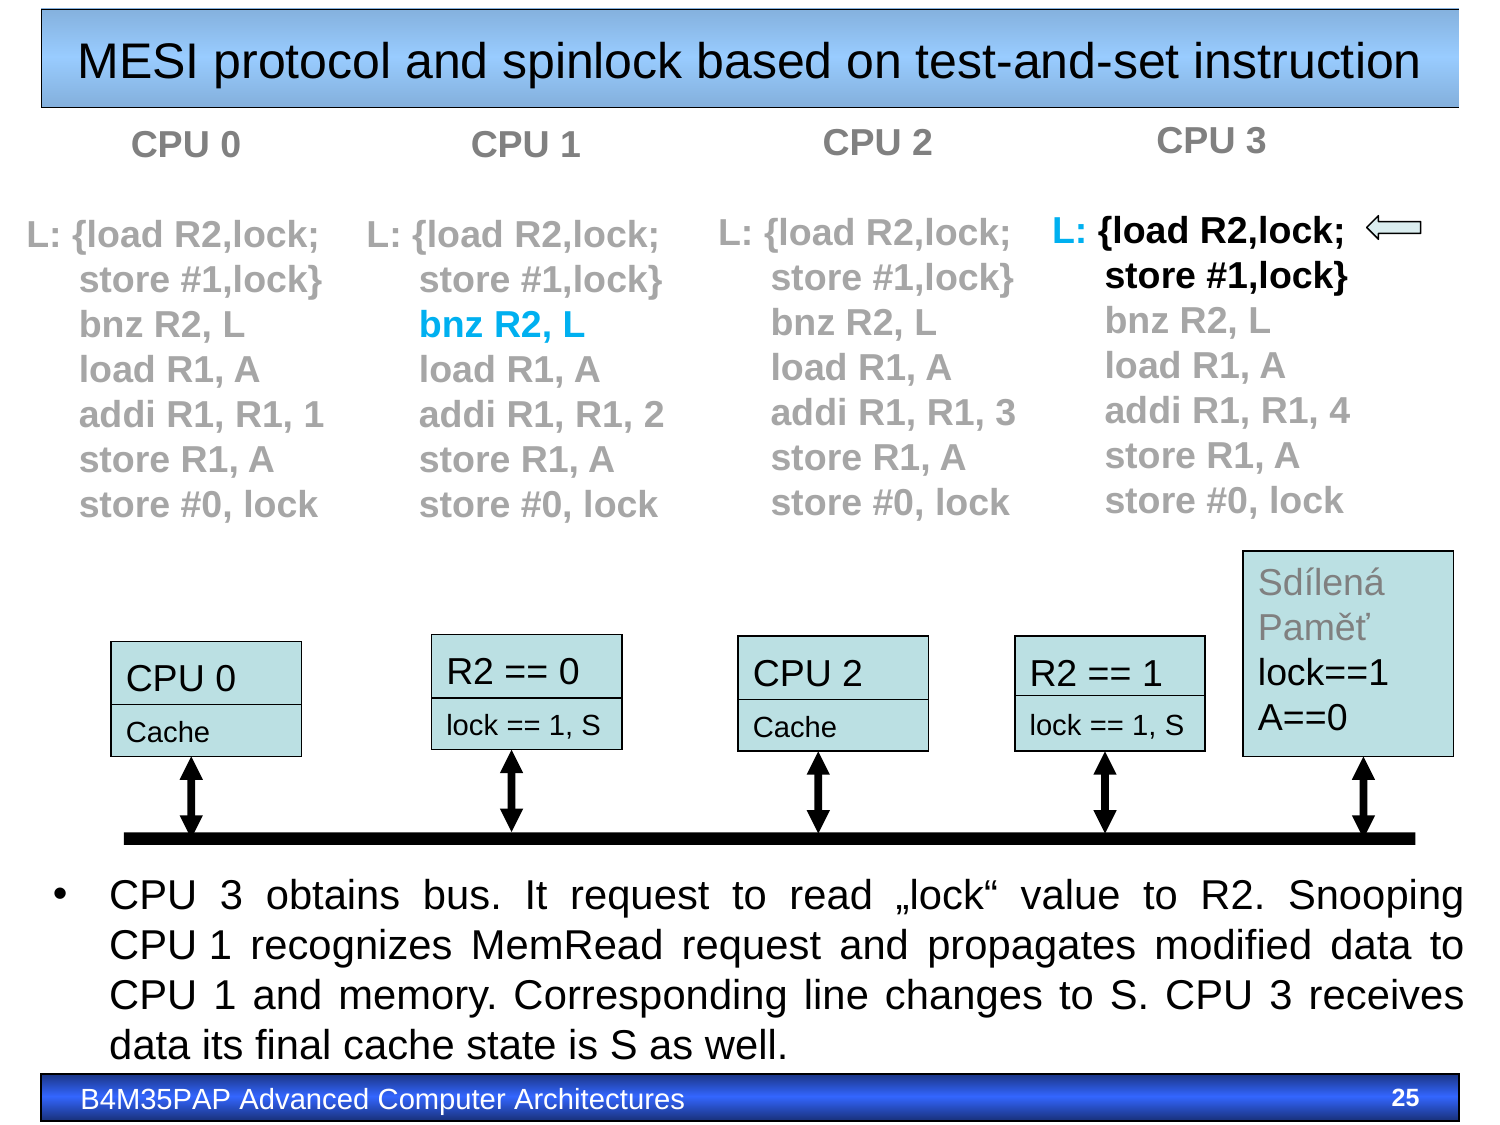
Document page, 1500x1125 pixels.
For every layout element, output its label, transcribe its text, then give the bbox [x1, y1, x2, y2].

text_box CPU 2 [738, 636, 929, 699]
text_box lock == 1, S [1014, 695, 1206, 752]
text_box lock == 1, S [431, 697, 622, 750]
text_box CPU 0 L: {load R2,lock; store #1,lock} bnz R2, L load R1, A addi R1, R1, 1 store R1, A store #0, lock [11, 112, 351, 533]
text_box Cache [738, 699, 929, 752]
text_box CPU 1 L: {load R2,lock; store #1,lock} bnz R2, L load R1, A addi R1, R1, 2 store R1, A store #0, lock [351, 112, 701, 533]
text_box [1366, 215, 1421, 240]
text_box CPU 3 obtains bus. It request to read „lock“ value to R2. Snooping CPU 1 recognizes MemRead request and propagates modified data to CPU 1 and memory. Corresponding line changes to S. CPU 3 receives data its final cache state is S as well. [38, 860, 1481, 1125]
text_box CPU 2 L: {load R2,lock; store #1,lock} bnz R2, L load R1, A addi R1, R1, 3 store R1, A store #0, lock [703, 110, 1053, 531]
text_box CPU 3 L: {load R2,lock; store #1,lock} bnz R2, L load R1, A addi R1, R1, 4 store R1, A store #0, lock [1037, 108, 1386, 529]
text_box Cache [111, 704, 302, 757]
text_box R2 == 0 [431, 634, 622, 697]
title MESI protocol and spinlock based on test-and-set instruction [41, 8, 1459, 108]
text_box R2 == 1 [1014, 636, 1206, 695]
text_box CPU 0 [111, 641, 302, 704]
text_box Sdílená Paměť lock==1 A==0 [1243, 550, 1454, 757]
